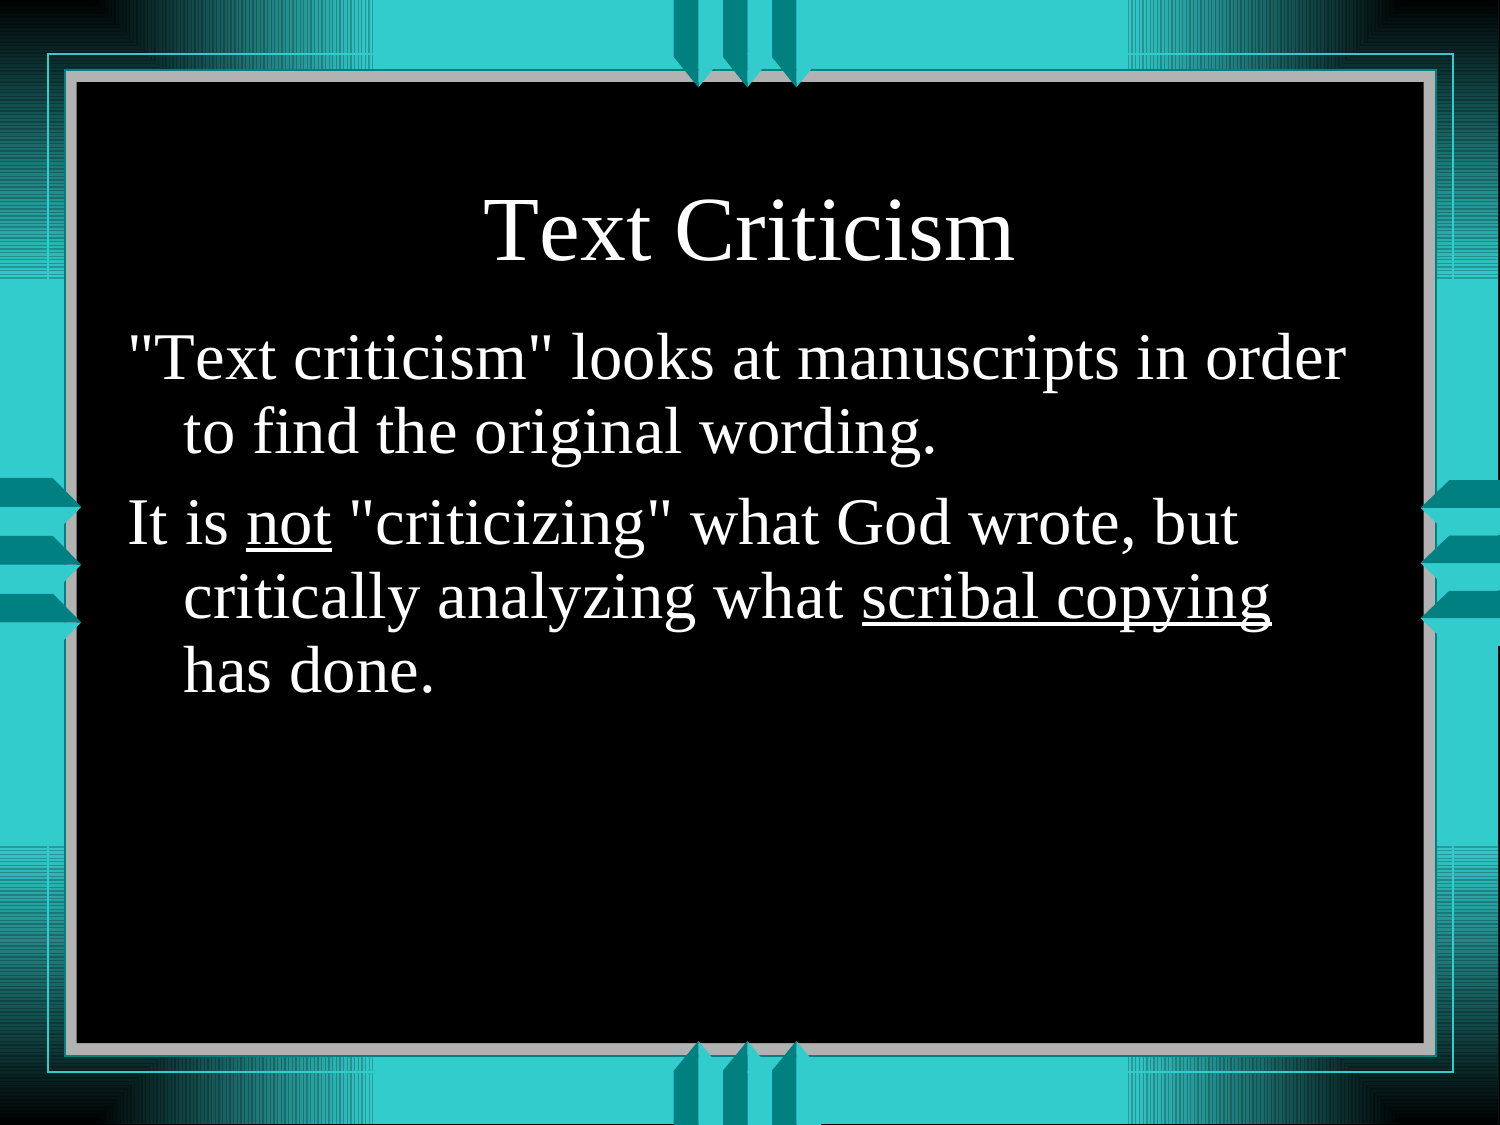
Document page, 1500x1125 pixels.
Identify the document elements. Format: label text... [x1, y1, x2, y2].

list "Text criticism" looks at manuscripts in order to find the original wording. It is not "criticizing" what God wrote, but critically analyzing what scribal copying has done. [112, 312, 1388, 988]
title Text Criticism [112, 99, 1388, 288]
